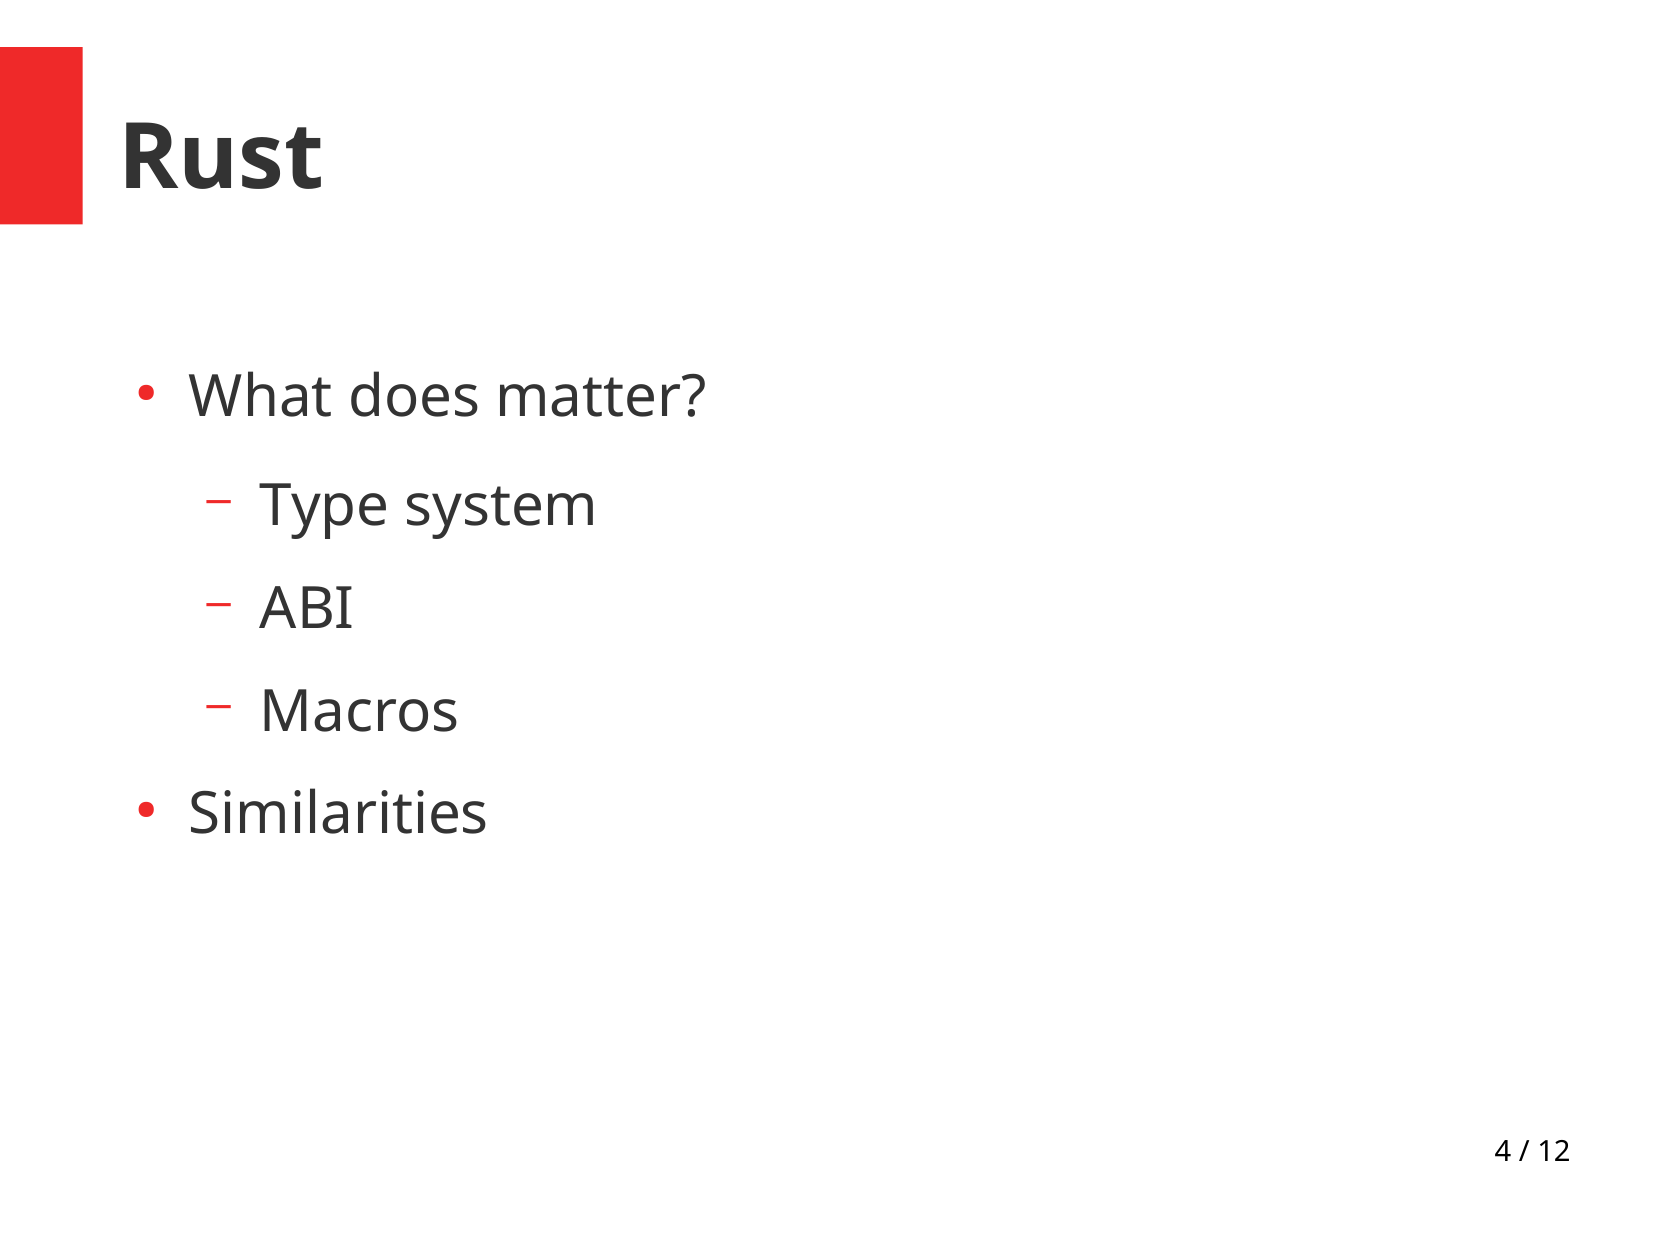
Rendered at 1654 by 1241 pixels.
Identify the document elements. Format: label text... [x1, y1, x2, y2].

title Rust [118, 49, 1571, 257]
list What does matter? Type system ABI Macros Similarities [118, 354, 1536, 1074]
